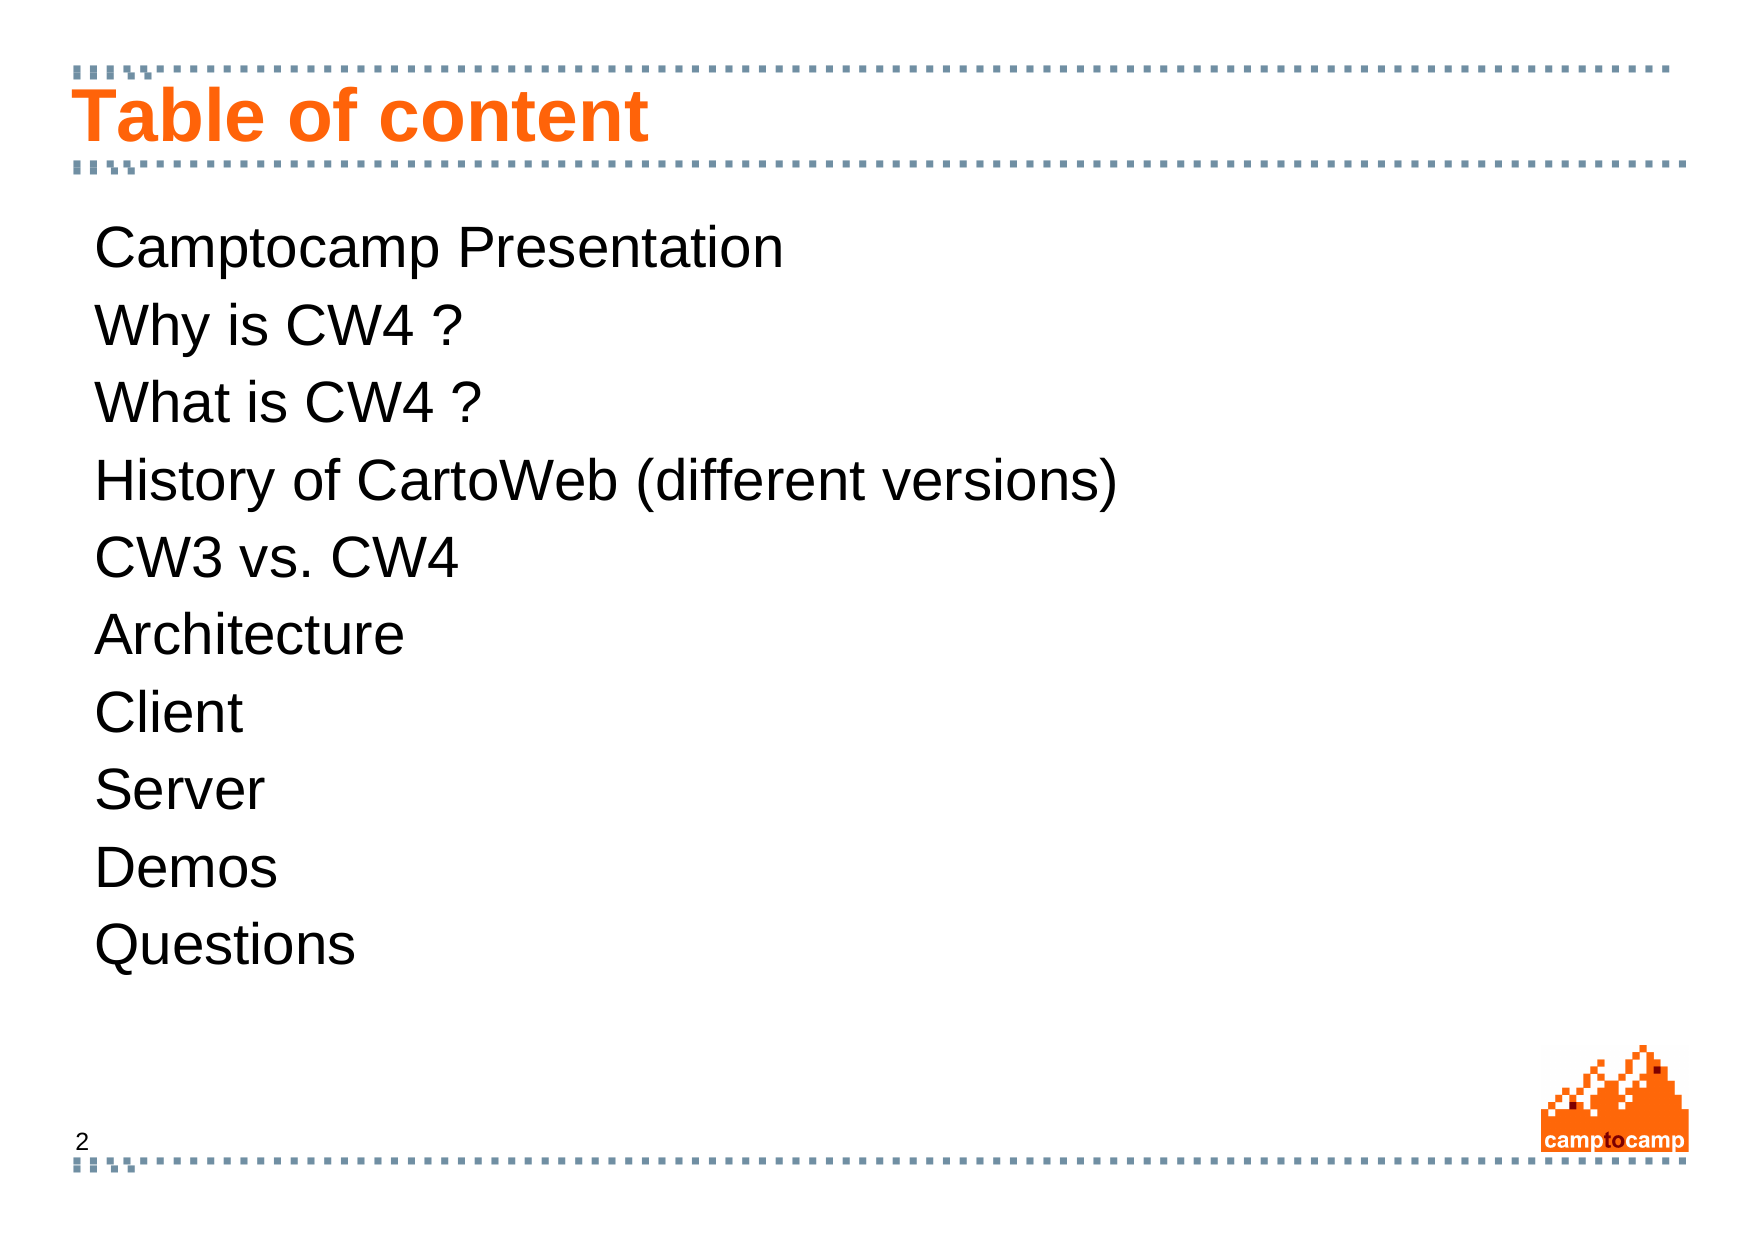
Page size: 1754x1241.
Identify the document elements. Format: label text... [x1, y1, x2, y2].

list Camptocamp Presentation Why is CW4 ? What is CW4 ? History of CartoWeb (different versions) CW3 vs. CW4 Architecture Client Server Demos Questions [94, 215, 1654, 1046]
picture [1541, 1045, 1689, 1152]
title Table of content [71, 73, 1689, 158]
